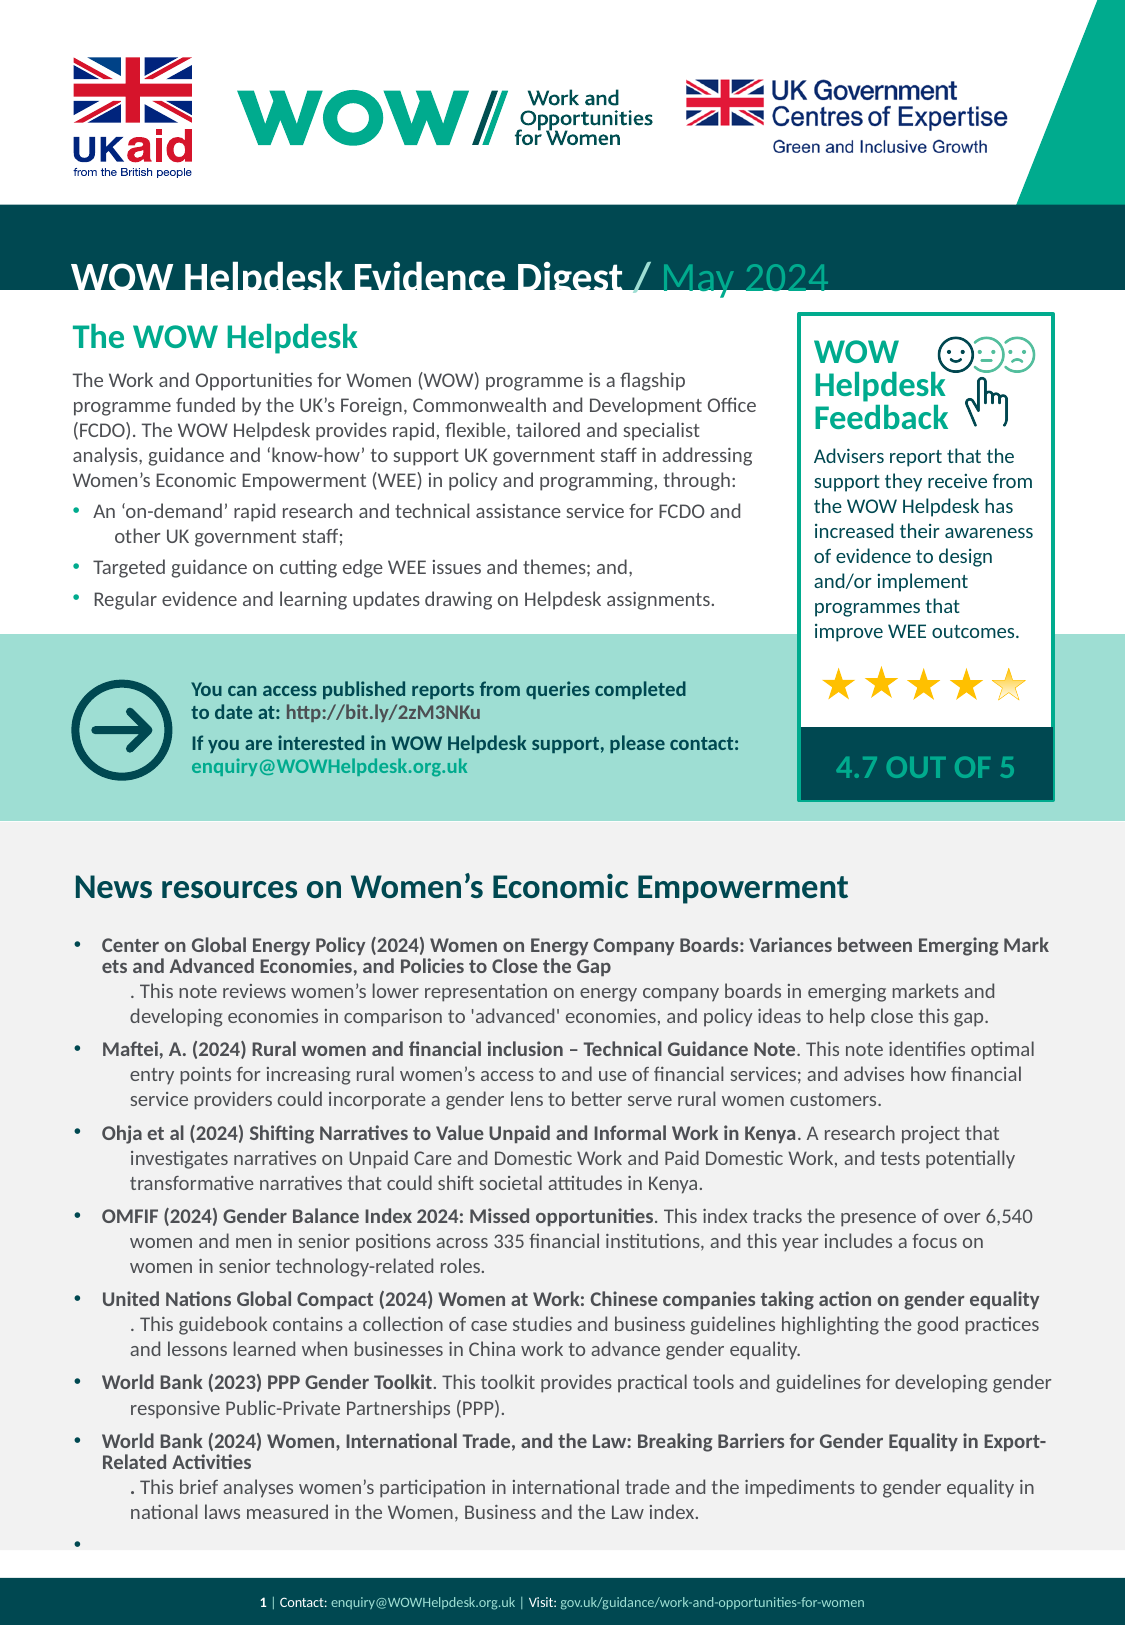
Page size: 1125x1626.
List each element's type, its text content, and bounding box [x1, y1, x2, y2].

text_box [992, 668, 1026, 701]
text_box WOW Helpdesk Evidence Digest / May 2024 [0, 204, 1125, 290]
text_box [949, 667, 984, 700]
text_box [802, 793, 1052, 799]
text_box [906, 667, 941, 700]
picture [57, 665, 187, 795]
text_box Center on Global Energy Policy (2024) Women on Energy Company Boards: Variances between Emerging Markets and Advanced Economies, and Policies to Close the Gap. This note reviews women’s lower representation on energy company boards in emerging markets and developing economies in comparison to 'advanced' economies, and policy ideas to help close this gap. Maftei, A. (2024) Rural women and financial inclusion – Technical Guidance Note. This note identifies optimal entry points for increasing rural women’s access to and use of financial services; and advises how financial service providers could incorporate a gender lens to better serve rural women customers. Ohja et al (2024) Shifting Narratives to Value Unpaid and Informal Work in Kenya. A research project that investigates narratives on Unpaid Care and Domestic Work and Paid Domestic Work, and tests potentially transformative narratives that could shift societal attitudes in Kenya. OMFIF (2024) Gender Balance Index 2024: Missed opportunities. This index tracks the presence of over 6,540 women and men in senior positions across 335 financial institutions, and this year includes a focus on women in senior technology-related roles. United Nations Global Compact (2024) Women at Work: Chinese companies taking action on gender equality. This guidebook contains a collection of case studies and business guidelines highlighting the good practices and lessons learned when businesses in China work to advance gender equality. World Bank (2023) PPP Gender Toolkit. This toolkit provides practical tools and guidelines for developing gender responsive Public-Private Partnerships (PPP). World Bank (2024) Women, International Trade, and the Law: Breaking Barriers for Gender Equality in Export-Related Activities. This brief analyses women’s participation in international trade and the impediments to gender equality in national laws measured in the Women, Business and the Law index. [73, 931, 1053, 1547]
text_box [802, 727, 1052, 737]
text_box WOW Helpdesk Feedback Advisers report that the support they receive from the WOW Helpdesk has increased their awareness of evidence to design and/or implement programmes that improve WEE outcomes. [798, 313, 1053, 801]
picture [681, 73, 1010, 160]
text_box 4.7 OUT OF 5 [799, 737, 1053, 793]
text_box The WOW Helpdesk [72, 313, 593, 373]
text_box [0, 634, 1125, 1551]
text_box News resources on Women’s Economic Empowerment [73, 863, 1057, 924]
text_box 1 | Contact: enquiry@WOWHelpdesk.org.uk | Visit: gov.uk/guidance/work-and-opportunities-for-women [0, 1577, 1125, 1625]
text_box The Work and Opportunities for Women (WOW) programme is a flagship programme funded by the UK’s Foreign, Commonwealth and Development Office (FCDO). The WOW Helpdesk provides rapid, flexible, tailored and specialist analysis, guidance and ‘know-how’ to support UK government staff in addressing Women’s Economic Empowerment (WEE) in policy and programming, through: An ‘on-demand’ rapid research and technical assistance service for FCDO and other UK government staff; Targeted guidance on cutting edge WEE issues and themes; and, Regular evidence and learning updates drawing on Helpdesk assignments. [72, 366, 773, 613]
text_box You can access published reports from queries completed to date at: http://bit.ly/2zM3NKu If you are interested in WOW Helpdesk support, please contact: enquiry@WOWHelpdesk.org.uk [191, 633, 790, 822]
text_box [821, 667, 856, 700]
picture [47, 49, 666, 184]
text_box [864, 665, 899, 698]
picture [925, 320, 1048, 443]
